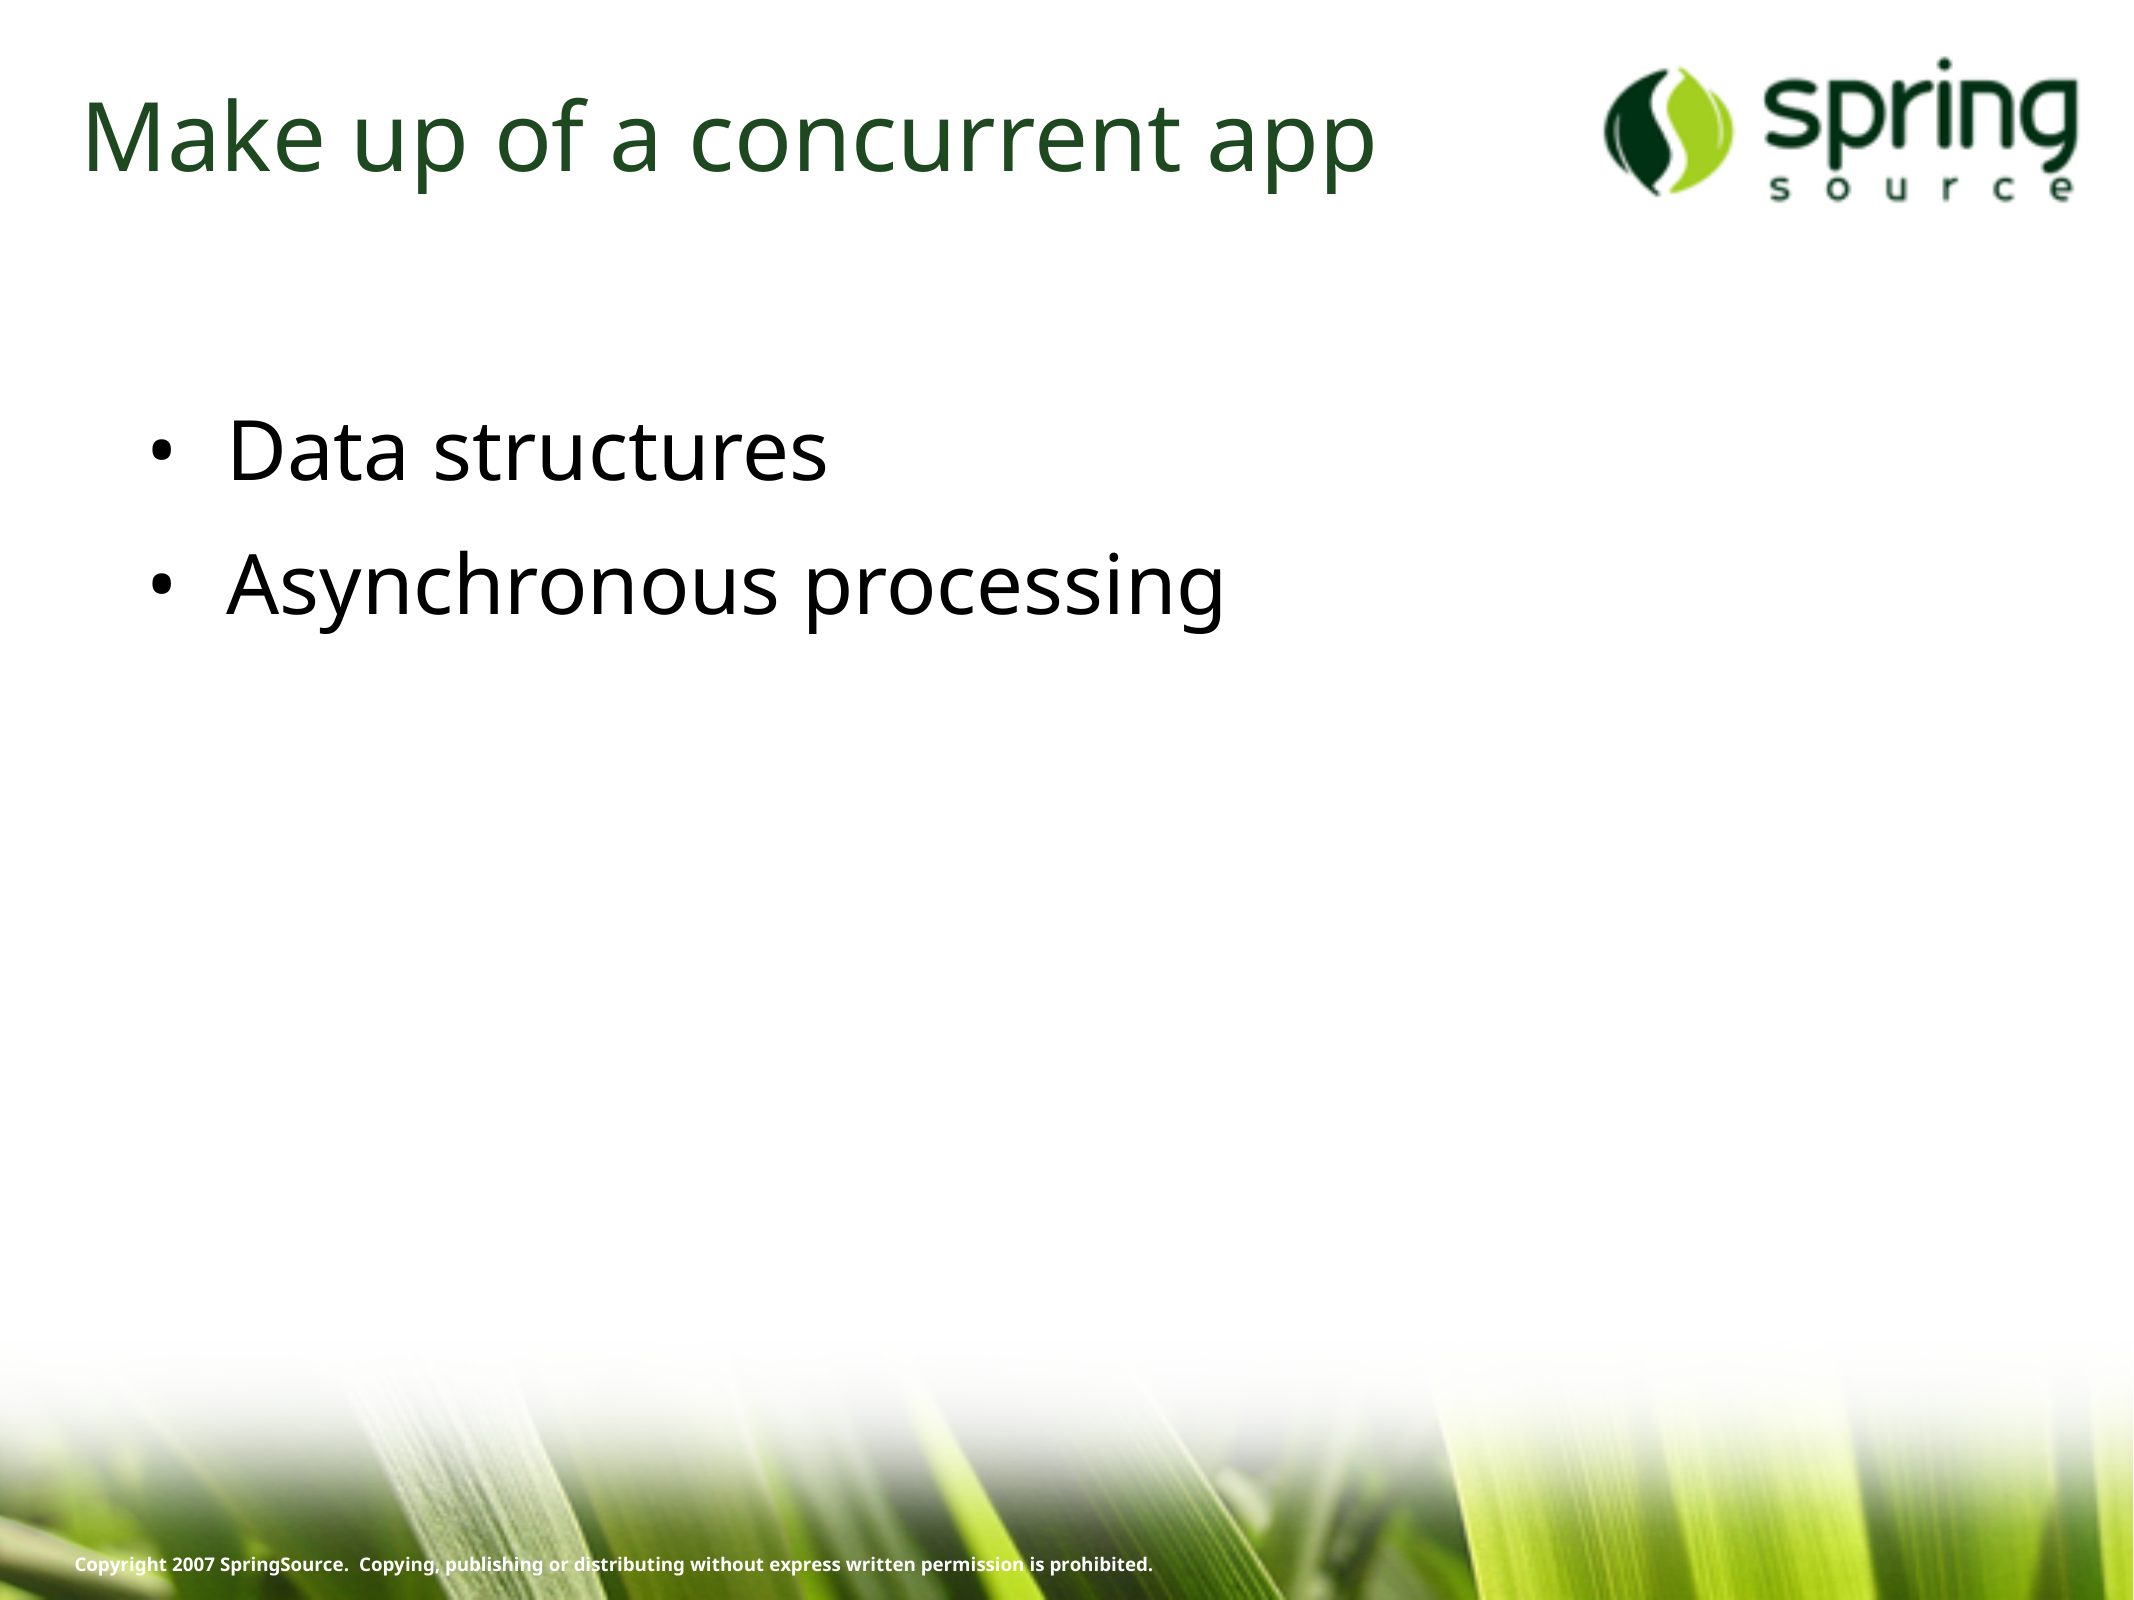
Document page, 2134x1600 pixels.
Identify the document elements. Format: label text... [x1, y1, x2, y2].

list Data structures Asynchronous processing [146, 391, 1982, 1334]
picture [0, 1340, 2134, 1600]
picture [1555, 46, 2134, 224]
title Make up of a concurrent app [80, 8, 1548, 261]
